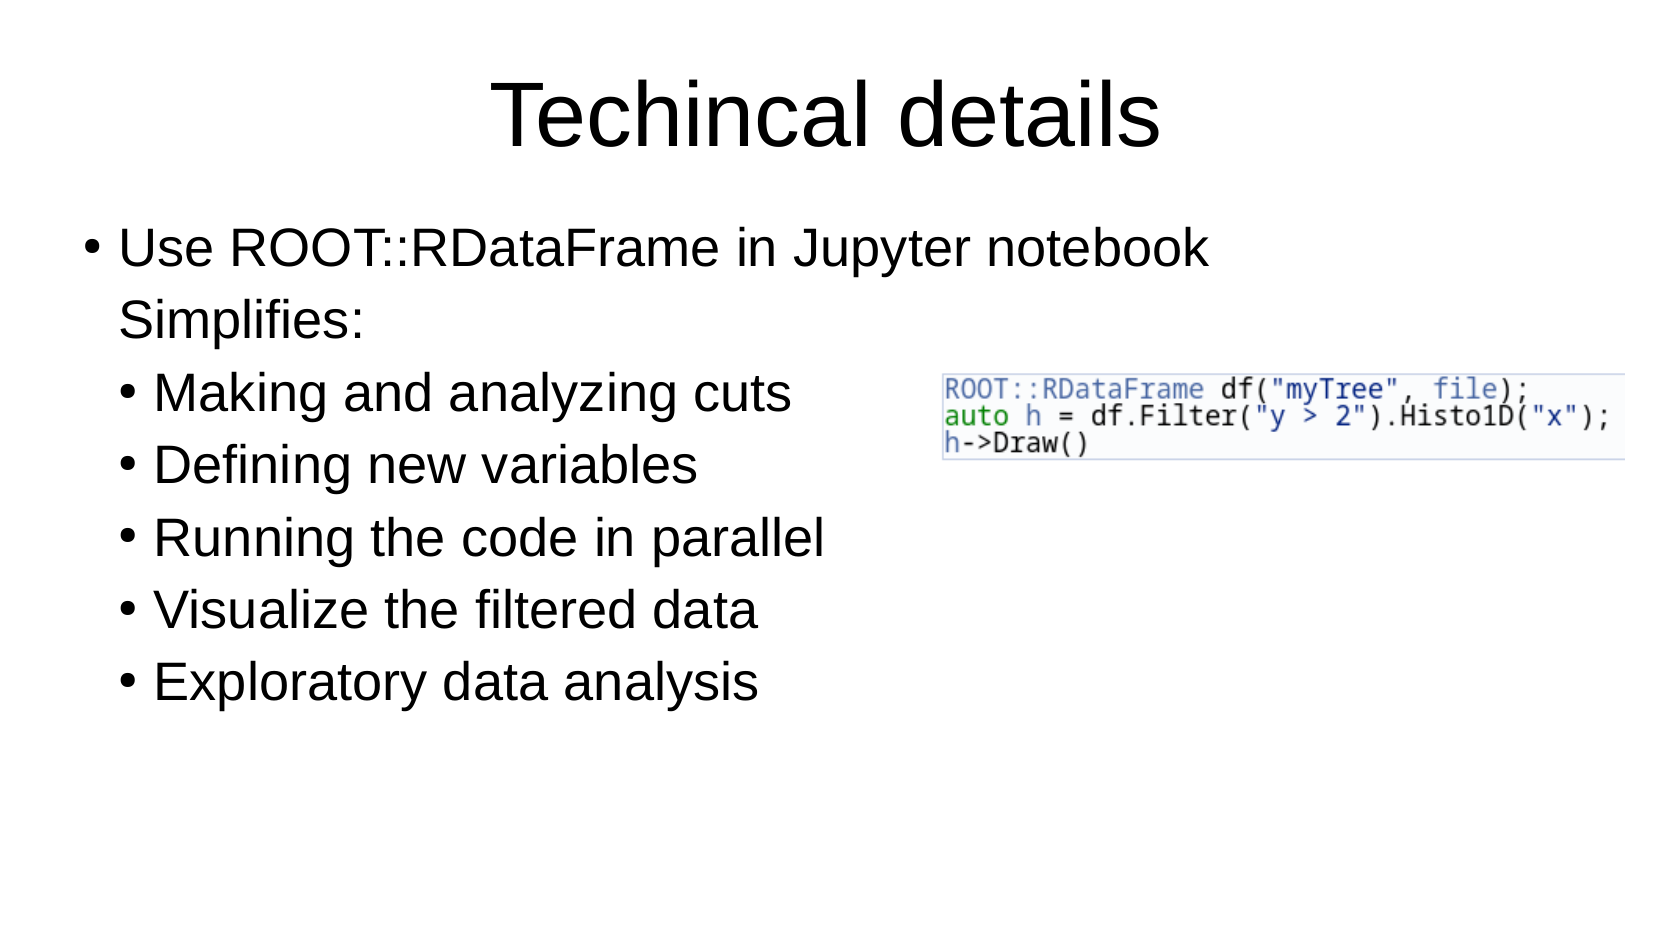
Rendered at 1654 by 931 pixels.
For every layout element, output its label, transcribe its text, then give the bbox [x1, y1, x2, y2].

subtitle Use ROOT::RDataFrame in Jupyter notebook Simplifies: Making and analyzing cuts Defining new variables Running the code in parallel Visualize the filtered data Exploratory data analysis [82, 217, 1571, 758]
title Techincal details [82, 37, 1571, 193]
picture [933, 361, 1625, 473]
